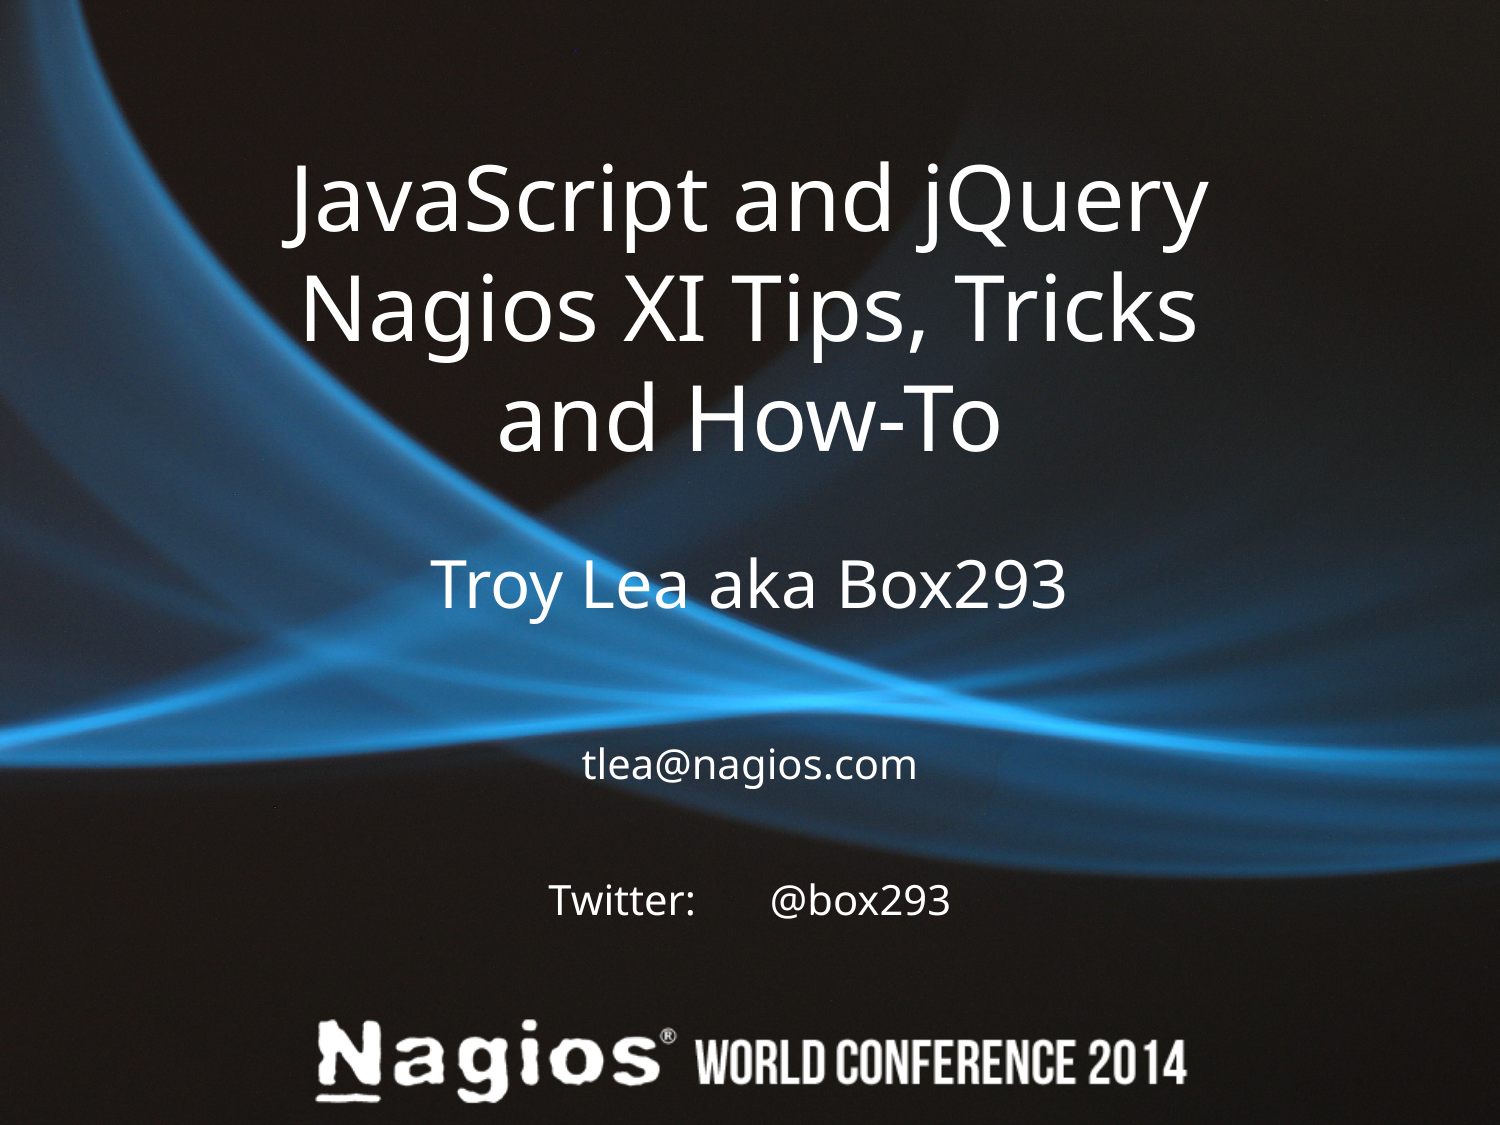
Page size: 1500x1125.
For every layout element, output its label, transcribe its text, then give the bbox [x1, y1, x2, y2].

list tlea@nagios.com [412, 730, 1088, 818]
picture [0, 0, 1500, 1125]
subtitle Troy Lea aka Box293 [225, 534, 1276, 660]
title JavaScript and jQuery Nagios XI Tips, Tricks and How-To [50, 125, 1451, 485]
list Twitter: @box293 [412, 866, 1088, 954]
